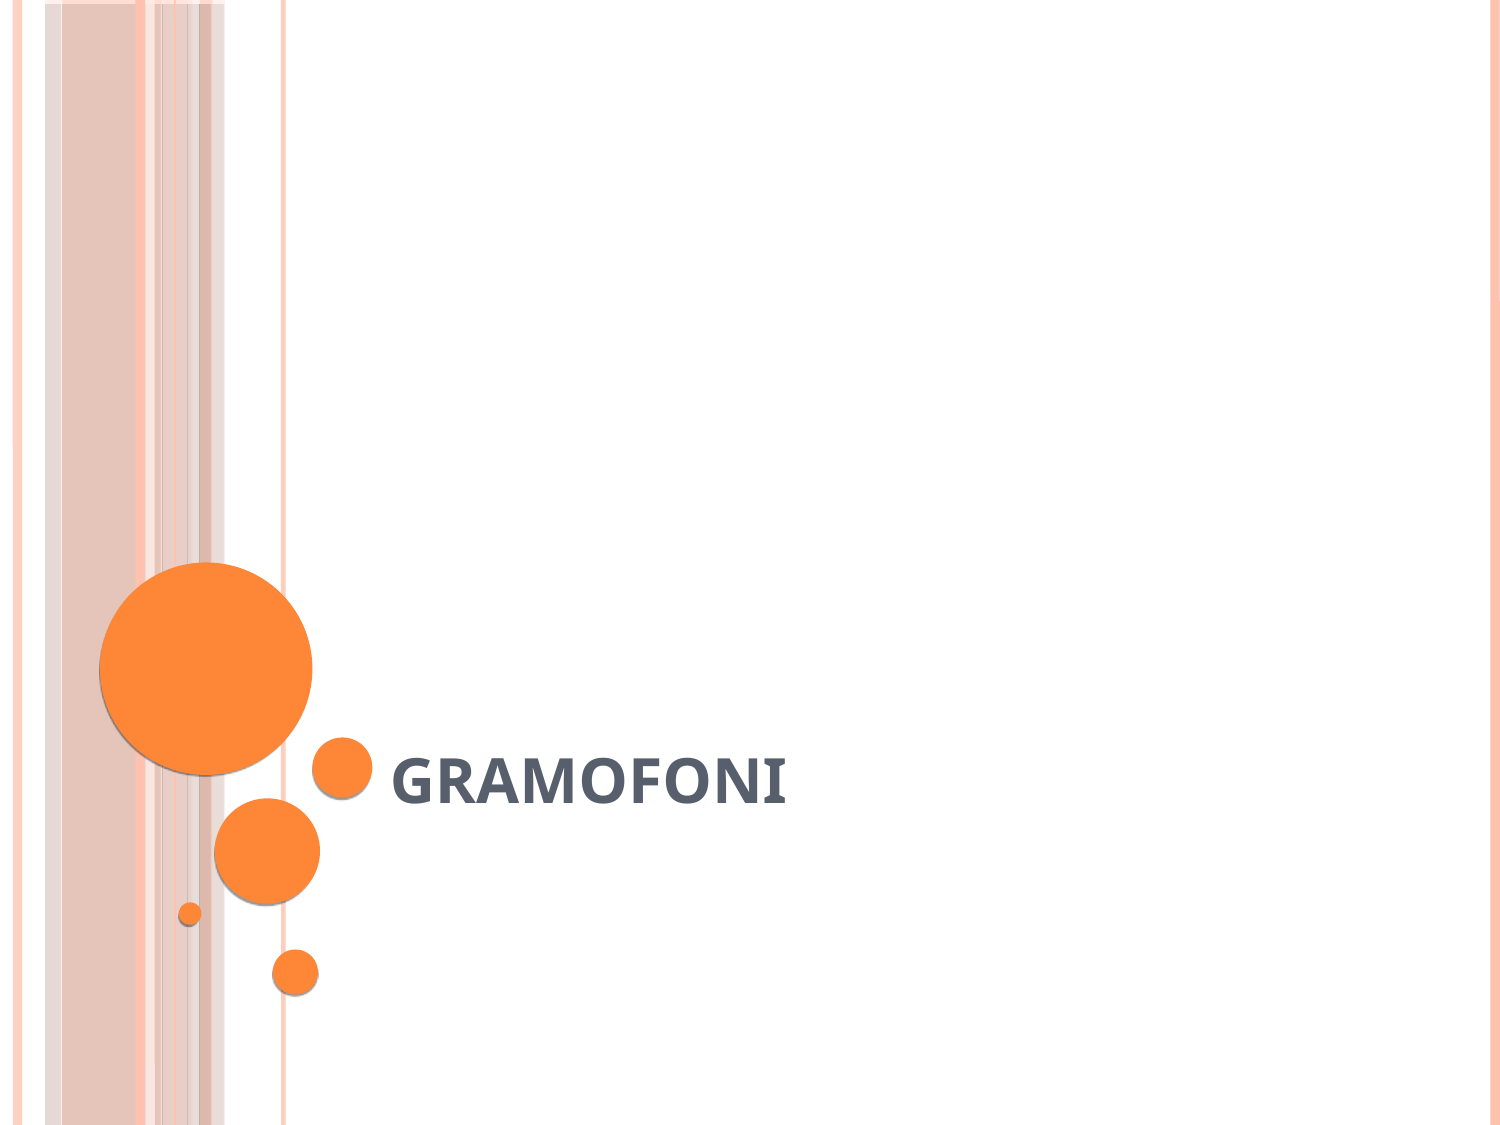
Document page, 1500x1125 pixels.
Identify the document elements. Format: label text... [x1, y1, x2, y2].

title Gramofoni [375, 512, 1388, 824]
